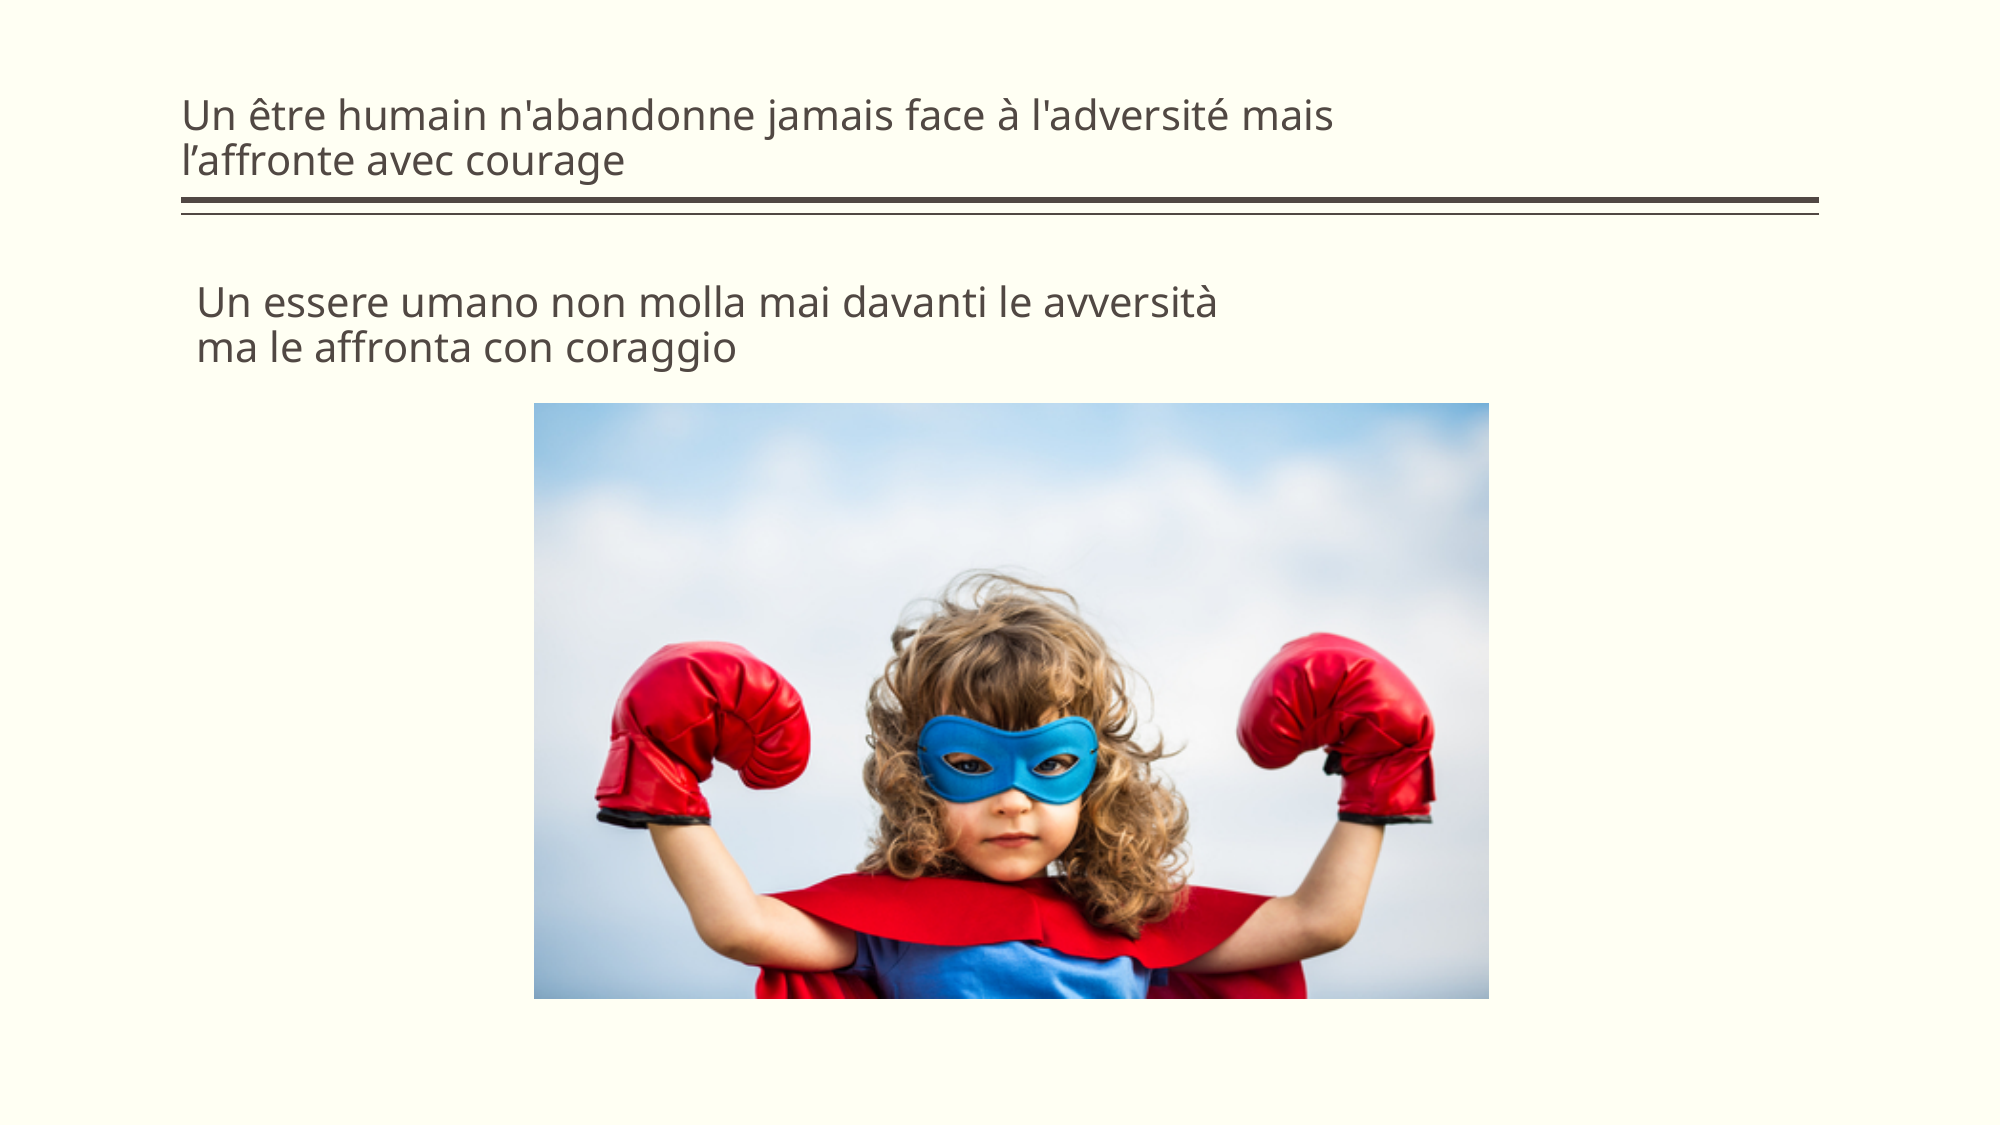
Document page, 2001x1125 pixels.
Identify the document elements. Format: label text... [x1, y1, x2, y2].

picture [534, 403, 1489, 999]
text_box Un essere umano non molla mai davanti le avversità ma le affronta con coraggio [181, 273, 1819, 381]
title Un être humain n'abandonne jamais face à l'adversité mais l’affronte avec courage [181, 12, 1819, 193]
